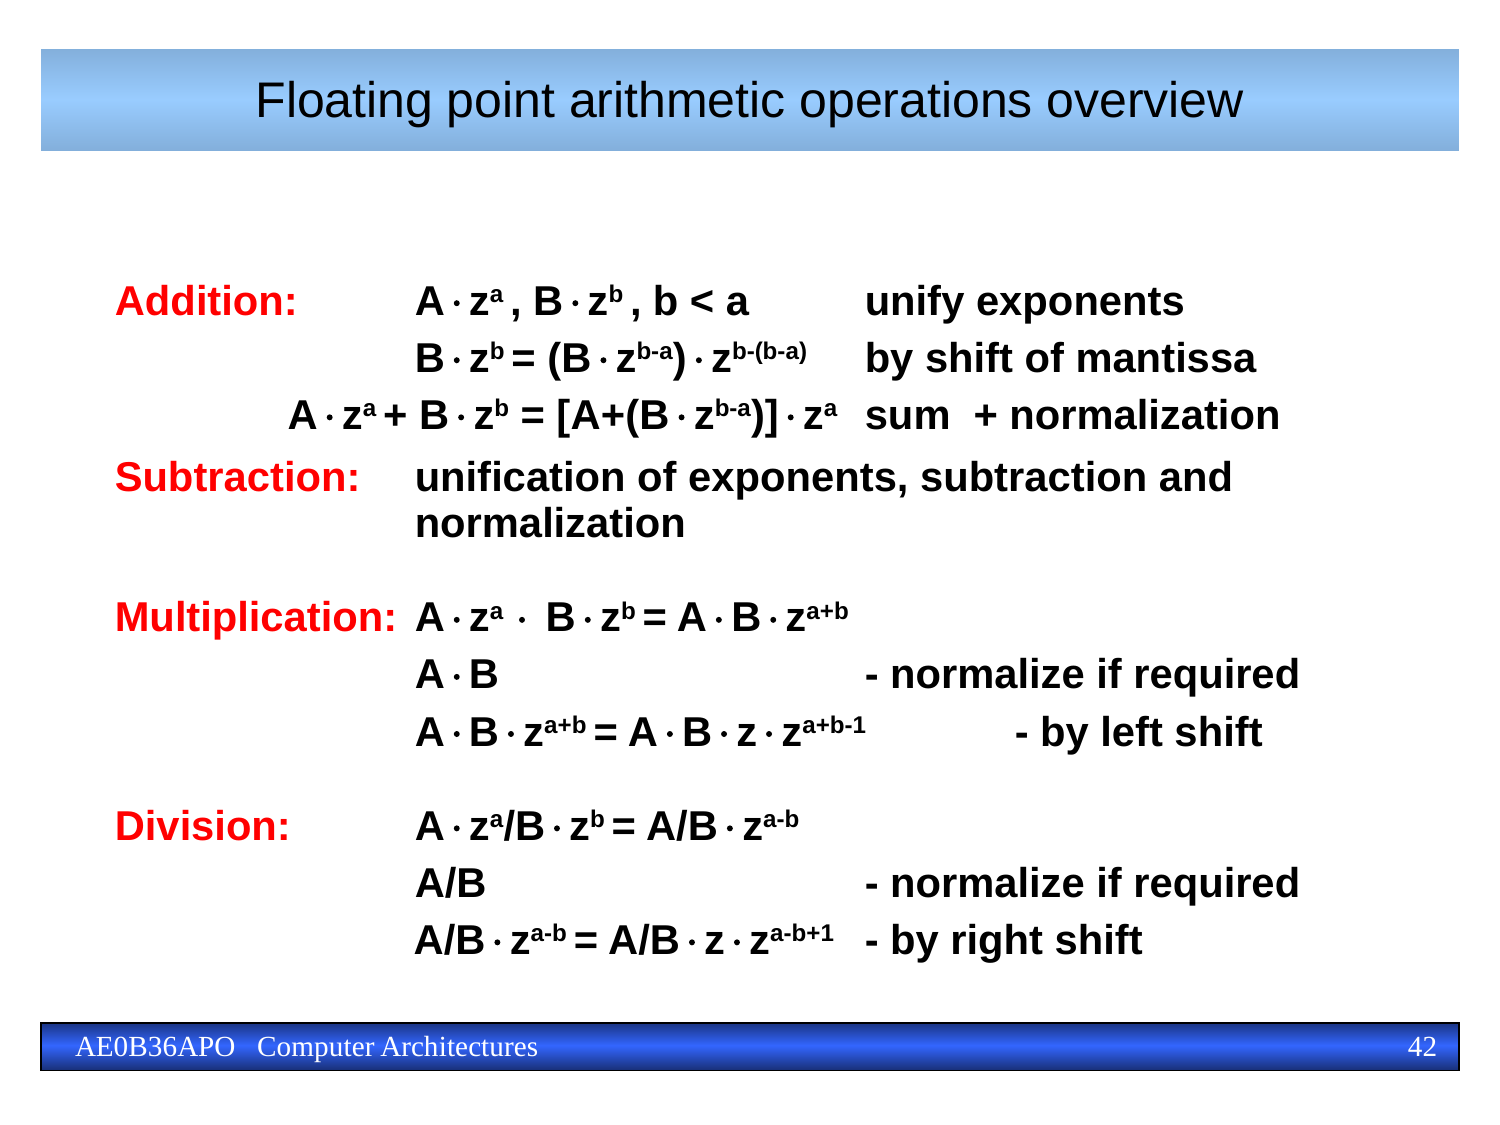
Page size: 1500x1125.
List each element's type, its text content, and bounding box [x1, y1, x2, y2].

text_box Addition: A⋅za , B⋅zb , b < a unify exponents B⋅zb = (B⋅zb-a)⋅zb-(b-a) by shift of mantissa A⋅za + B⋅zb = [A+(B⋅zb-a)]⋅za sum + normalization Subtraction: unification of exponents, subtraction and normalization Multiplication: A⋅za ⋅ B⋅zb = A⋅B⋅za+b A⋅B - normalize if required A⋅B⋅za+b = A⋅B⋅z⋅za+b-1 - by left shift Division: A⋅za/B⋅zb = A/B⋅za-b A/B - normalize if required A/B⋅za-b = A/B⋅z⋅za-b+1 - by right shift [99, 189, 1375, 990]
title Floating point arithmetic operations overview [41, 49, 1459, 151]
